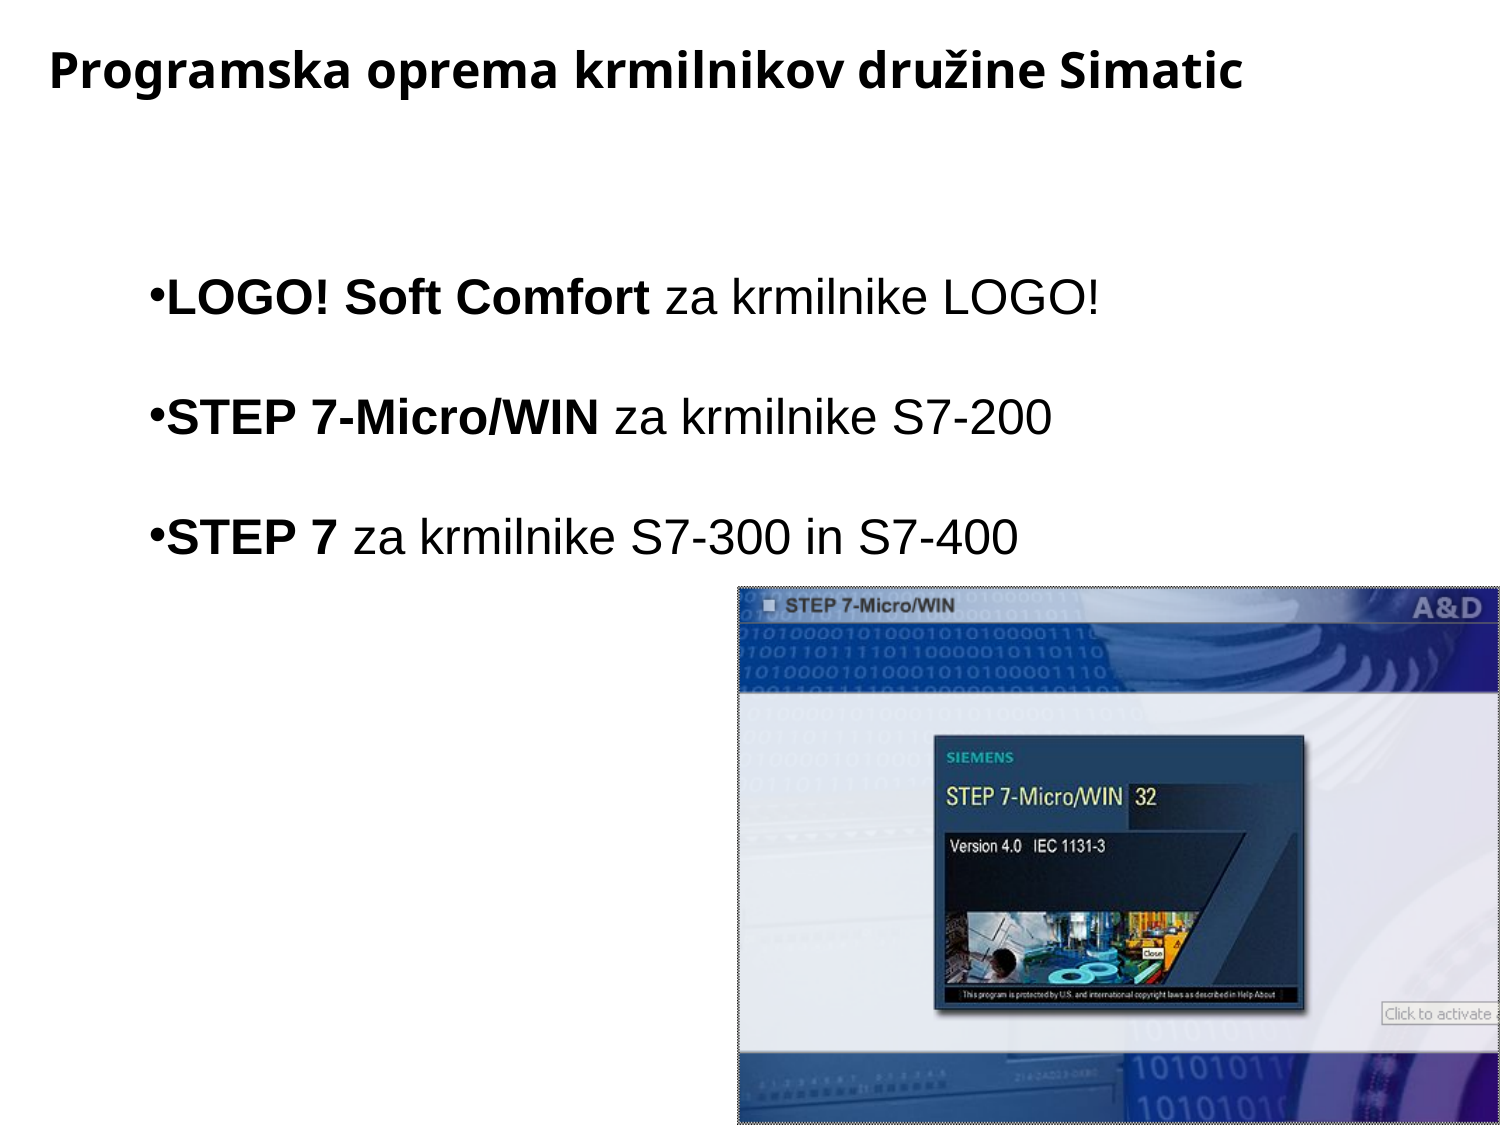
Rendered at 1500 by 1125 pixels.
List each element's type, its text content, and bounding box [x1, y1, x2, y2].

picture [737, 586, 1500, 1125]
text_box LOGO! Soft Comfort za krmilnike LOGO! STEP 7-Micro/WIN za krmilnike S7-200 STEP 7 za krmilnike S7-300 in S7-400 [134, 256, 1116, 572]
text_box Programska oprema krmilnikov družine Simatic [33, 30, 1261, 106]
